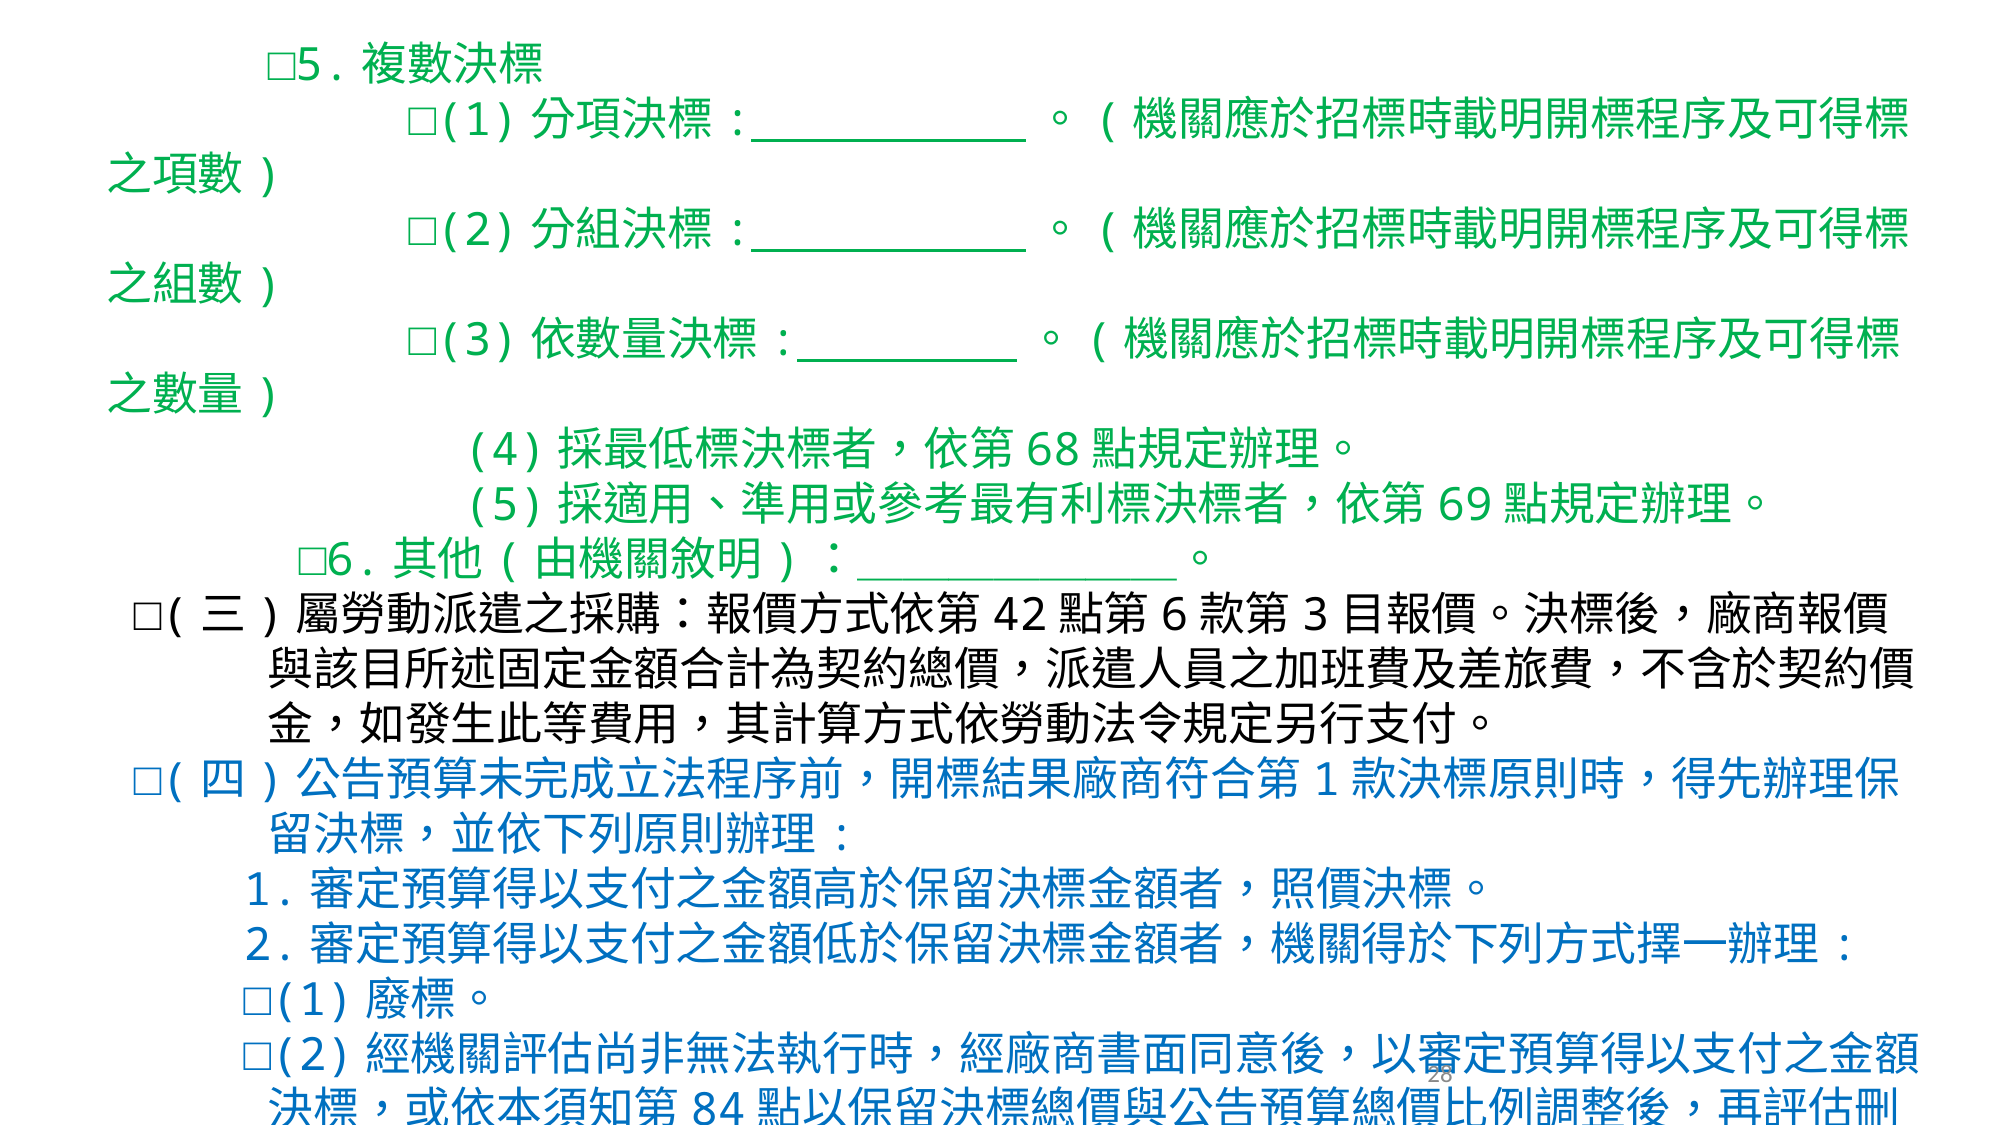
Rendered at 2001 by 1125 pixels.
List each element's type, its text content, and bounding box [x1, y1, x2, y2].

text_box 28 [1412, 1042, 1863, 1103]
text_box □5.複數決標 □(1)分項決標: 。(機關應於招標時載明開標程序及可得標之項數) □(2)分組決標: 。(機關應於招標時載明開標程序及可得標之組數) □(3)依數量決標: 。(機關應於招標時載明開標程序及可得標之數量) (4)採最低標決標者，依第68點規定辦理。 (5)採適用、準用或參考最有利標決標者，依第69點規定辦理。 □6.其他(由機關敘明)：＿＿＿＿＿＿＿。 □(三)屬勞動派遣之採購：報價方式依第42點第6款第3目報價。決標後，廠商報價與該目所述固定金額合計為契約總價，派遣人員之加班費及差旅費，不含於契約價金，如發生此等費用，其計算方式依勞動法令規定另行支付。 □(四)公告預算未完成立法程序前，開標結果廠商符合第1款決標原則時，得先辦理保留決標，並依下列原則辦理: 1.審定預算得以支付之金額高於保留決標金額者，照價決標。 2.審定預算得以支付之金額低於保留決標金額者，機關得於下列方式擇一辦理: □(1)廢標。 □(2)經機關評估尚非無法執行時，經廠商書面同意後，以審定預算得以支付之金額決標，或依本須知第84點以保留決標總價與公告預算總價比例調整後，再評估刪減部分項目或數量至審定預算得以支付之金額內後決標；如未能取得廠商書面同意者，則以廢標處理。 [91, 27, 1936, 1125]
